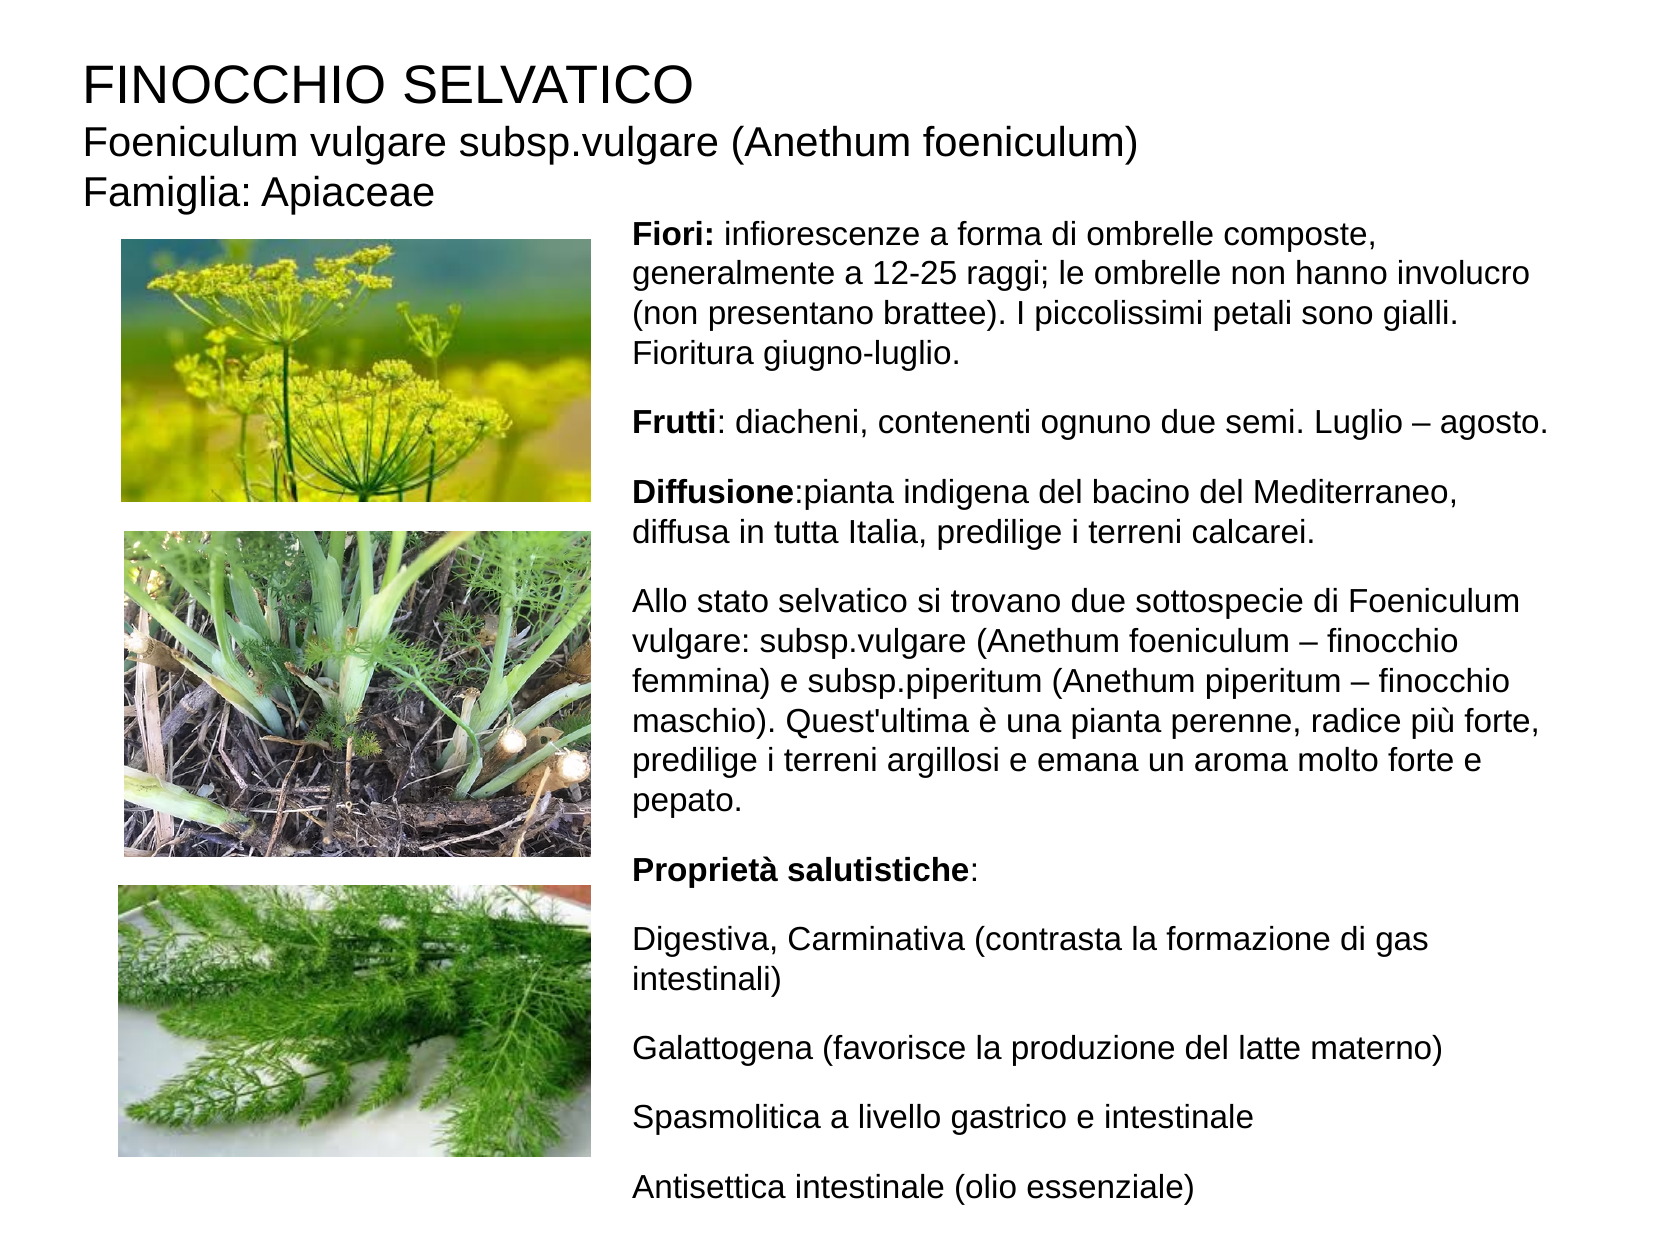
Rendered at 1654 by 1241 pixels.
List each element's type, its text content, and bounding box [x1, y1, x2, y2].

picture [118, 885, 591, 1157]
list Fiori: infiorescenze a forma di ombrelle composte, generalmente a 12-25 raggi; le ombrelle non hanno involucro (non presentano brattee). I piccolissimi petali sono gialli. Fioritura giugno-luglio. Frutti: diacheni, contenenti ognuno due semi. Luglio – agosto. Diffusione:pianta indigena del bacino del Mediterraneo, diffusa in tutta Italia, predilige i terreni calcarei. Allo stato selvatico si trovano due sottospecie di Foeniculum vulgare: subsp.vulgare (Anethum foeniculum – finocchio femmina) e subsp.piperitum (Anethum piperitum – finocchio maschio). Quest'ultima è una pianta perenne, radice più forte, predilige i terreni argillosi e emana un aroma molto forte e pepato. Proprietà salutistiche: Digestiva, Carminativa (contrasta la formazione di gas intestinali) Galattogena (favorisce la produzione del latte materno) Spasmolitica a livello gastrico e intestinale Antisettica intestinale (olio essenziale) [632, 211, 1565, 1241]
title FINOCCHIO SELVATICO Foeniculum vulgare subsp.vulgare (Anethum foeniculum) Famiglia: Apiaceae [82, 49, 1571, 207]
picture [121, 239, 591, 502]
picture [124, 531, 591, 857]
